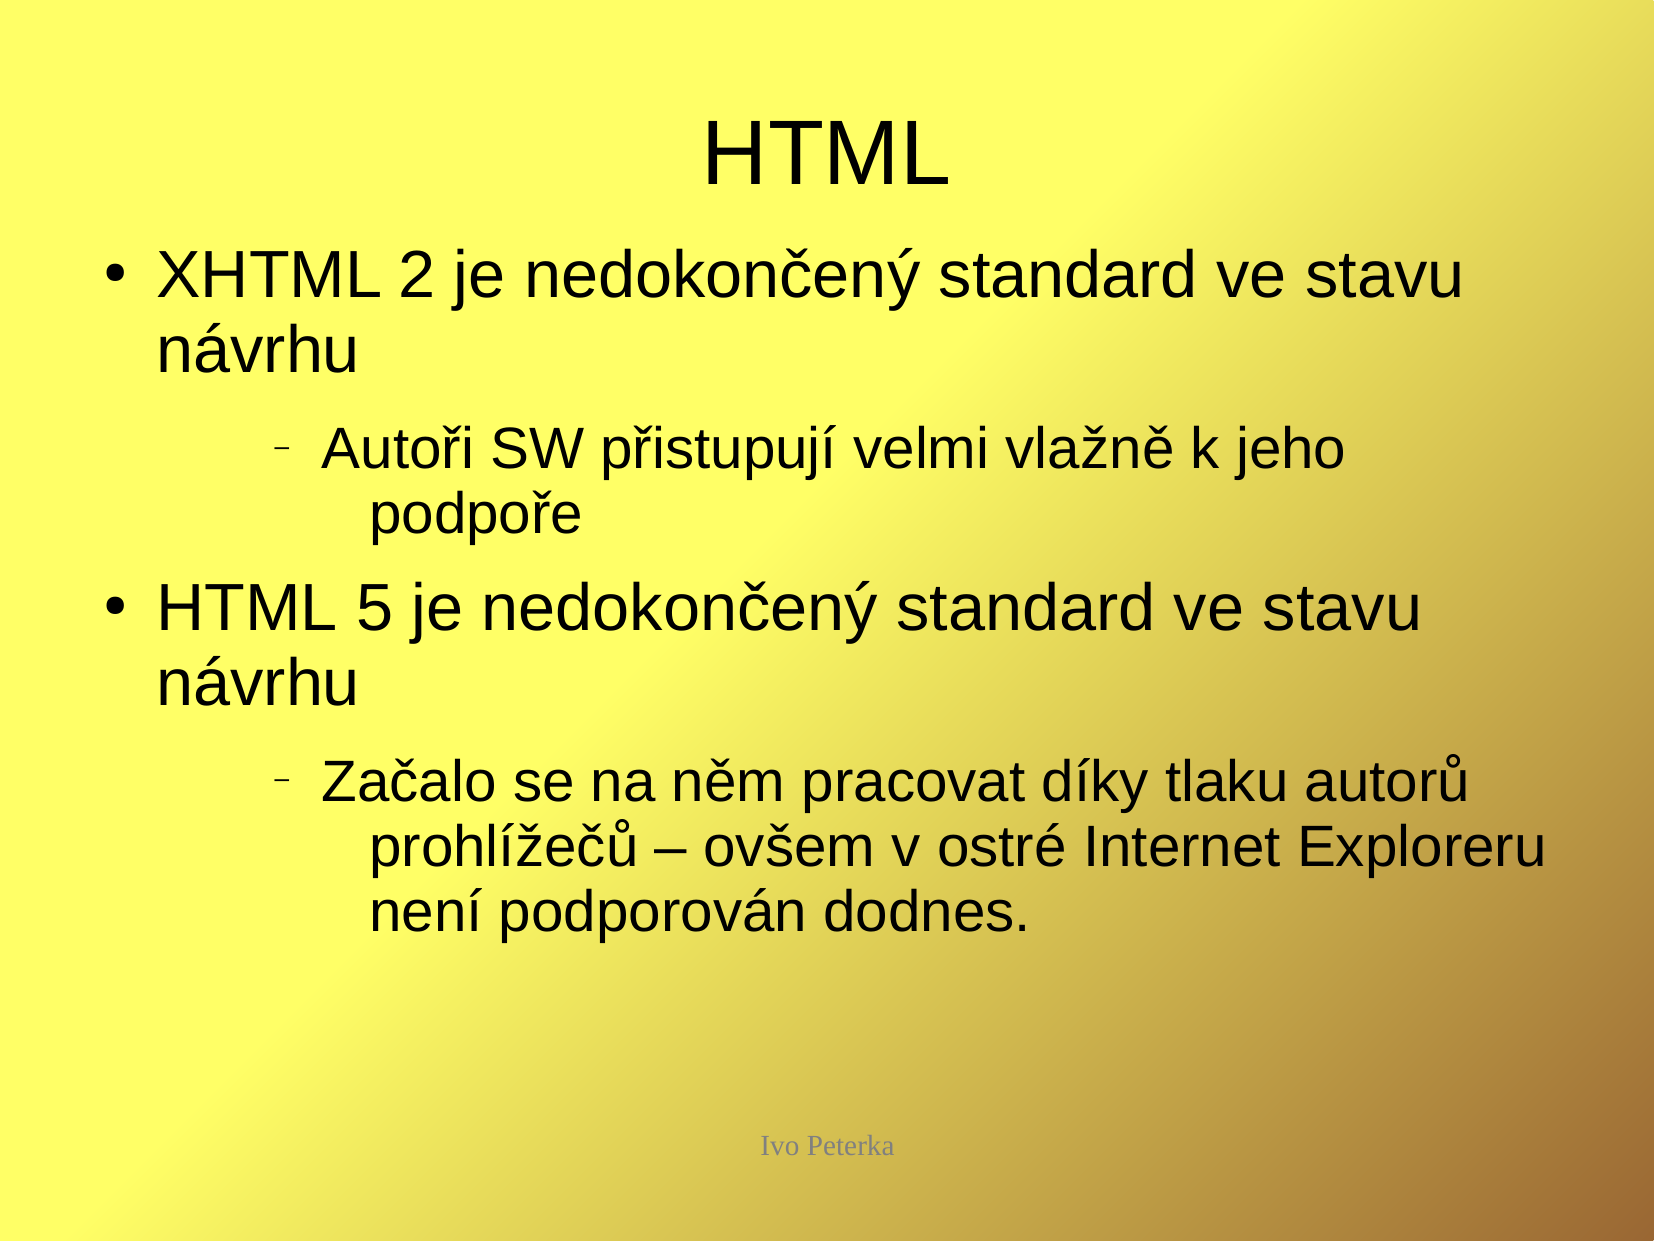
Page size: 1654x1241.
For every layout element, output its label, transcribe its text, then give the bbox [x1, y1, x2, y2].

title HTML [82, 49, 1571, 257]
list XHTML 2 je nedokončený standard ve stavu návrhu Autoři SW přistupují velmi vlažně k jeho podpoře HTML 5 je nedokončený standard ve stavu návrhu Začalo se na něm pracovat díky tlaku autorů prohlížečů – ovšem v ostré Internet Exploreru není podporován dodnes. [85, 237, 1574, 1056]
